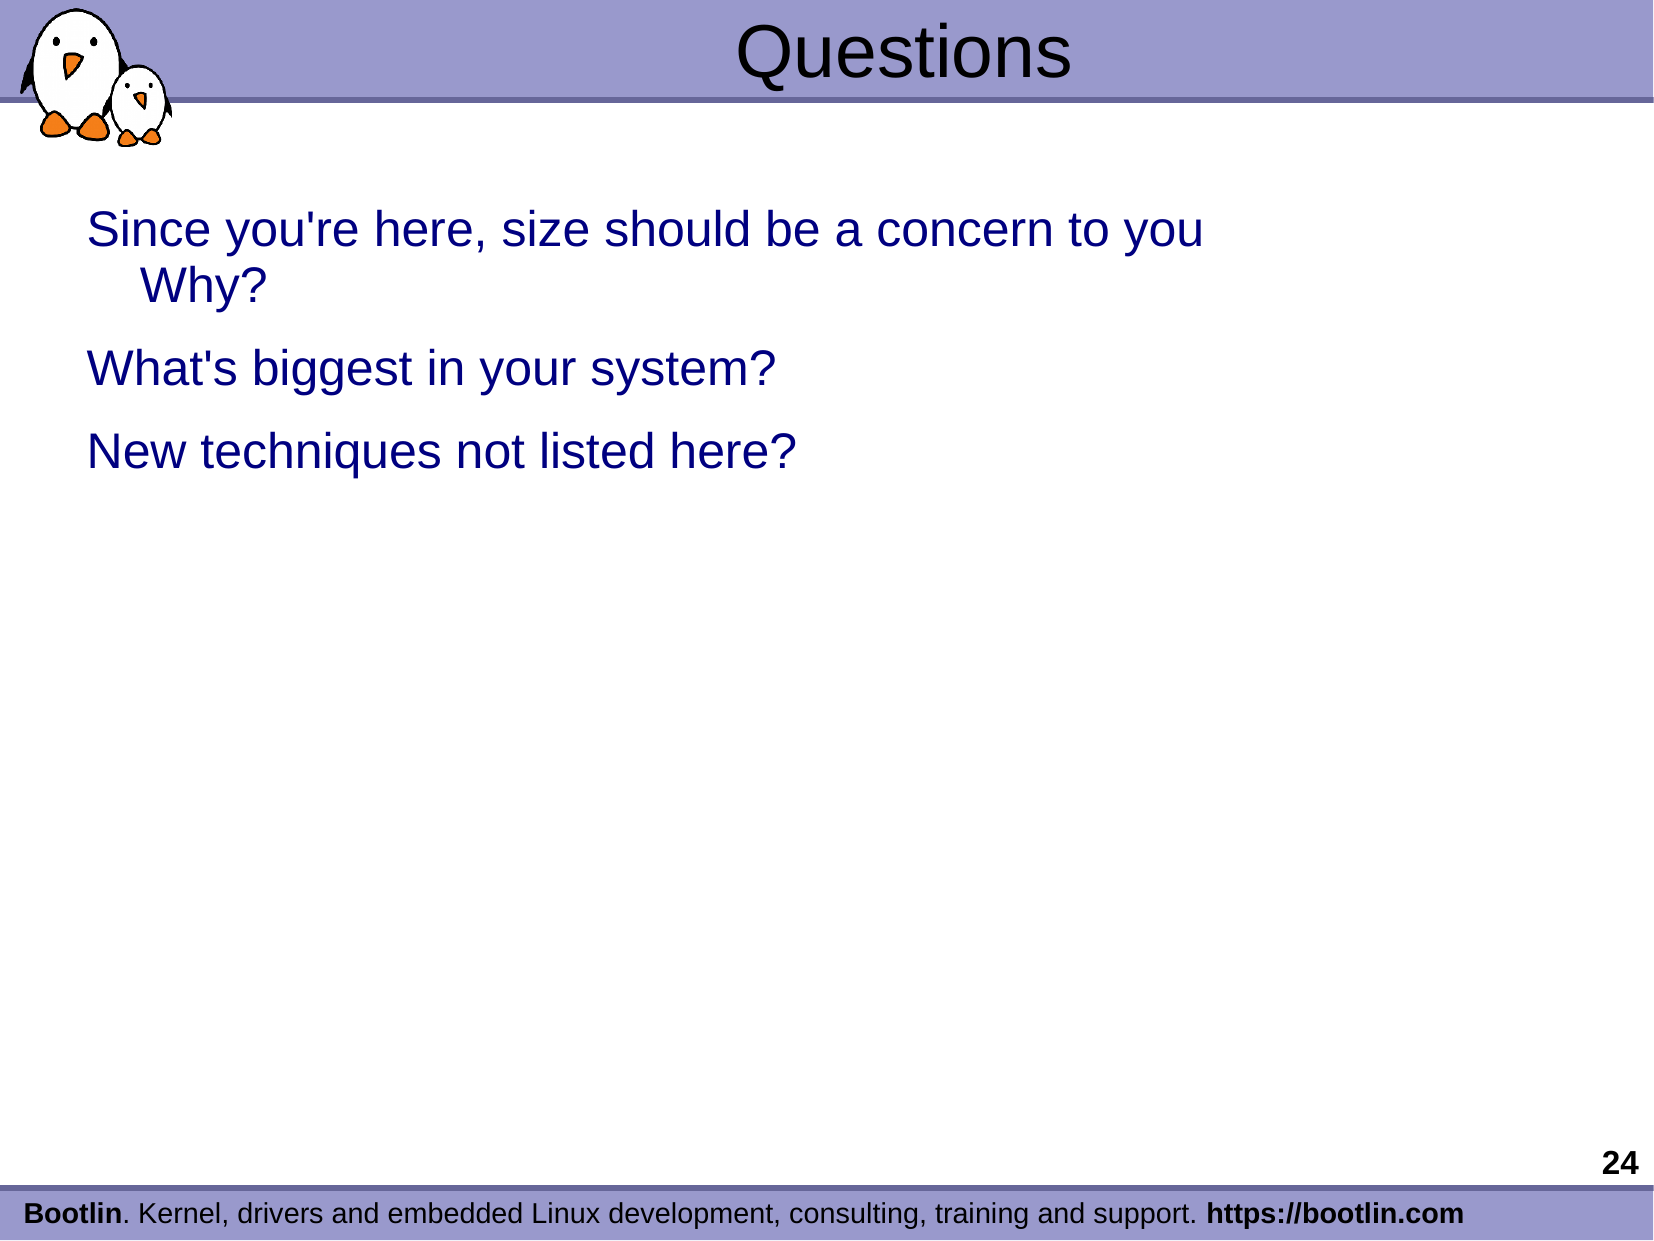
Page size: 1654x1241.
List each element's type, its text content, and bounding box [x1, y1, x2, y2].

list Since you're here, size should be a concern to you Why? What's biggest in your system? New techniques not listed here? [68, 201, 1592, 1118]
picture [20, 8, 172, 147]
title Questions [178, 5, 1631, 97]
